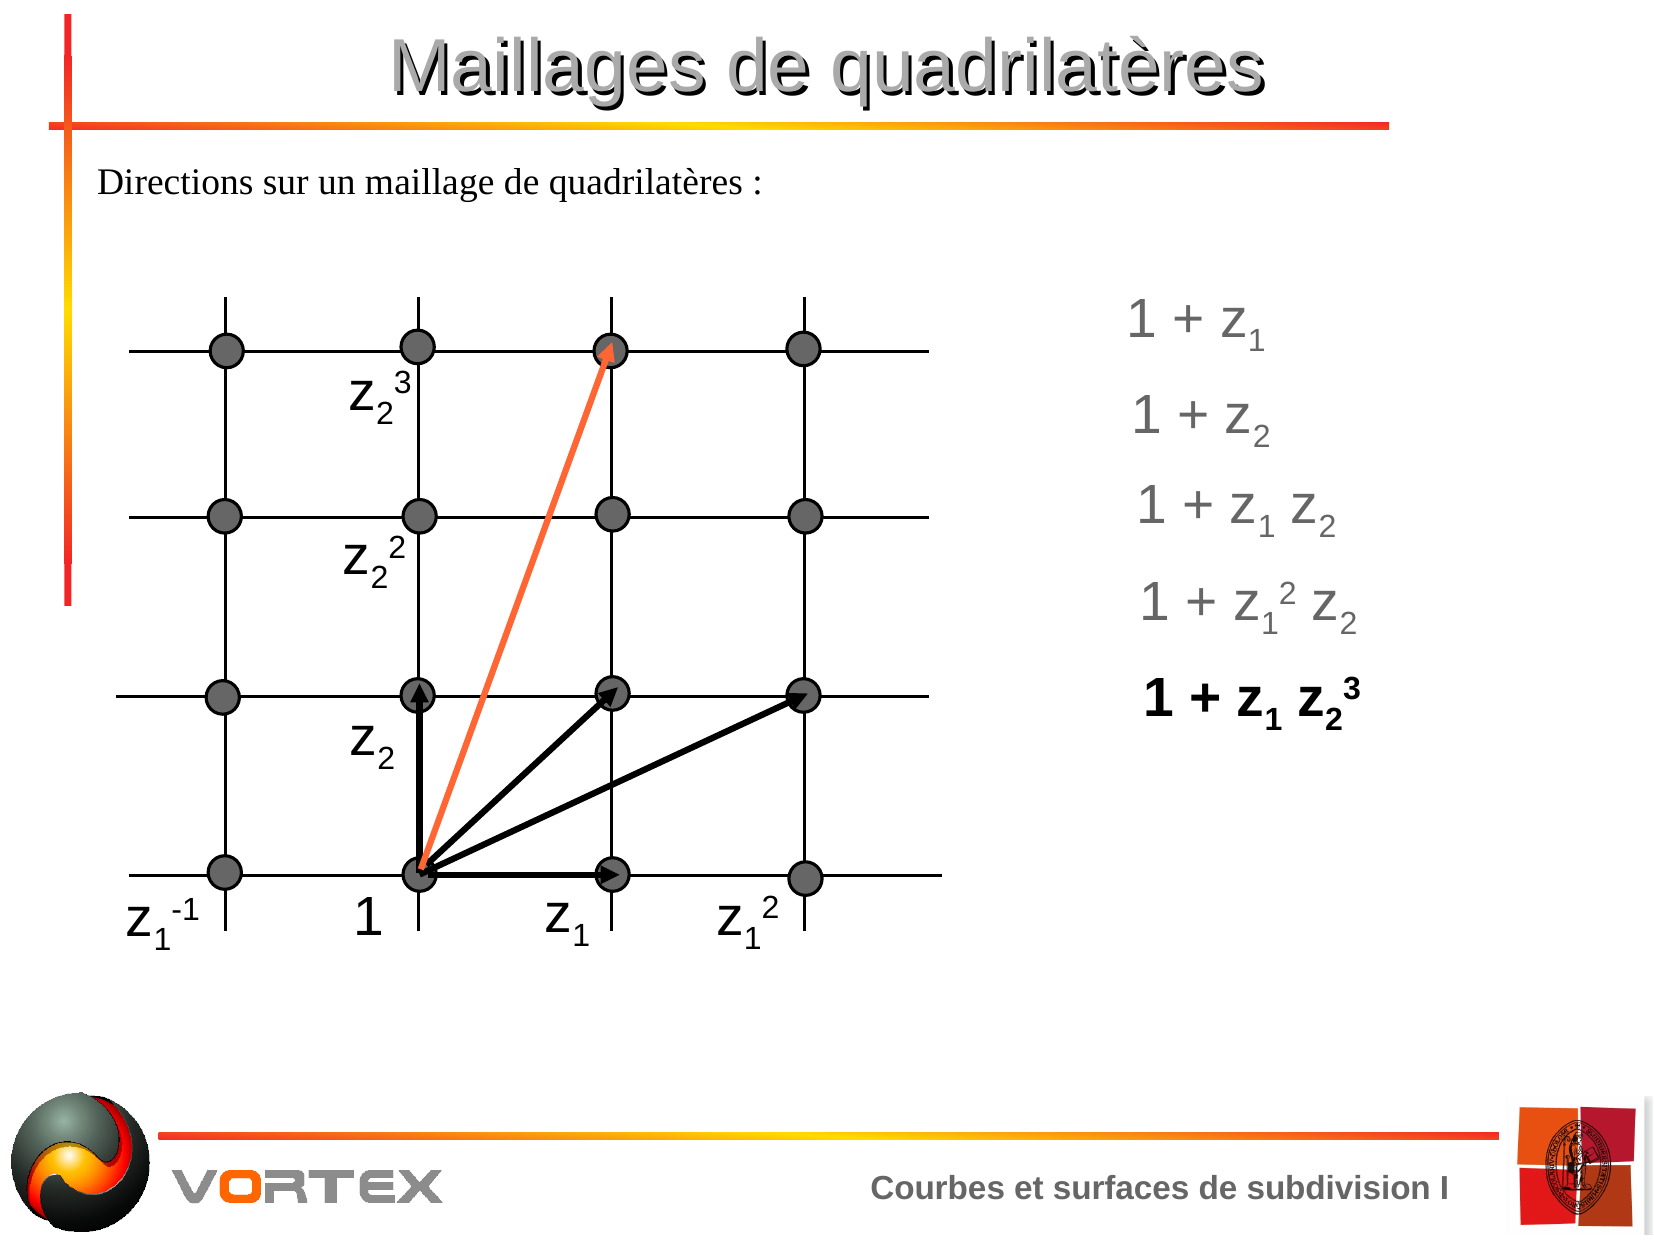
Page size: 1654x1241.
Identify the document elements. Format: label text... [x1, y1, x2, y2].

text_box [402, 858, 436, 892]
text_box [208, 855, 242, 889]
text_box [788, 499, 823, 534]
text_box 1 + z12 z2 [1125, 563, 1430, 651]
text_box [208, 499, 242, 534]
text_box [595, 497, 630, 532]
text_box 1 + z1 z23 [1128, 658, 1434, 747]
text_box z1-1 [111, 878, 230, 967]
text_box z22 [328, 517, 442, 605]
text_box [595, 676, 630, 711]
text_box z2 [334, 698, 414, 786]
text_box 1 + z2 [1116, 375, 1422, 463]
title Maillages de quadrilatères [0, 1, 1654, 130]
text_box [786, 332, 821, 366]
text_box 1 [338, 877, 418, 960]
picture [1505, 1096, 1653, 1235]
list Directions sur un maillage de quadrilatères : [79, 160, 1569, 1103]
text_box 1 + z1 z2 [1121, 465, 1427, 554]
text_box [596, 857, 630, 892]
text_box [210, 334, 244, 368]
text_box [402, 499, 437, 517]
text_box [789, 861, 823, 893]
text_box [593, 334, 628, 368]
text_box [206, 680, 240, 715]
text_box 1 + z1 [1111, 280, 1417, 368]
text_box z23 [333, 352, 445, 440]
text_box z1 [529, 874, 609, 963]
text_box [787, 678, 821, 713]
text_box [400, 330, 435, 352]
text_box z12 [701, 877, 815, 966]
picture [11, 1092, 443, 1232]
text_box [400, 678, 435, 712]
